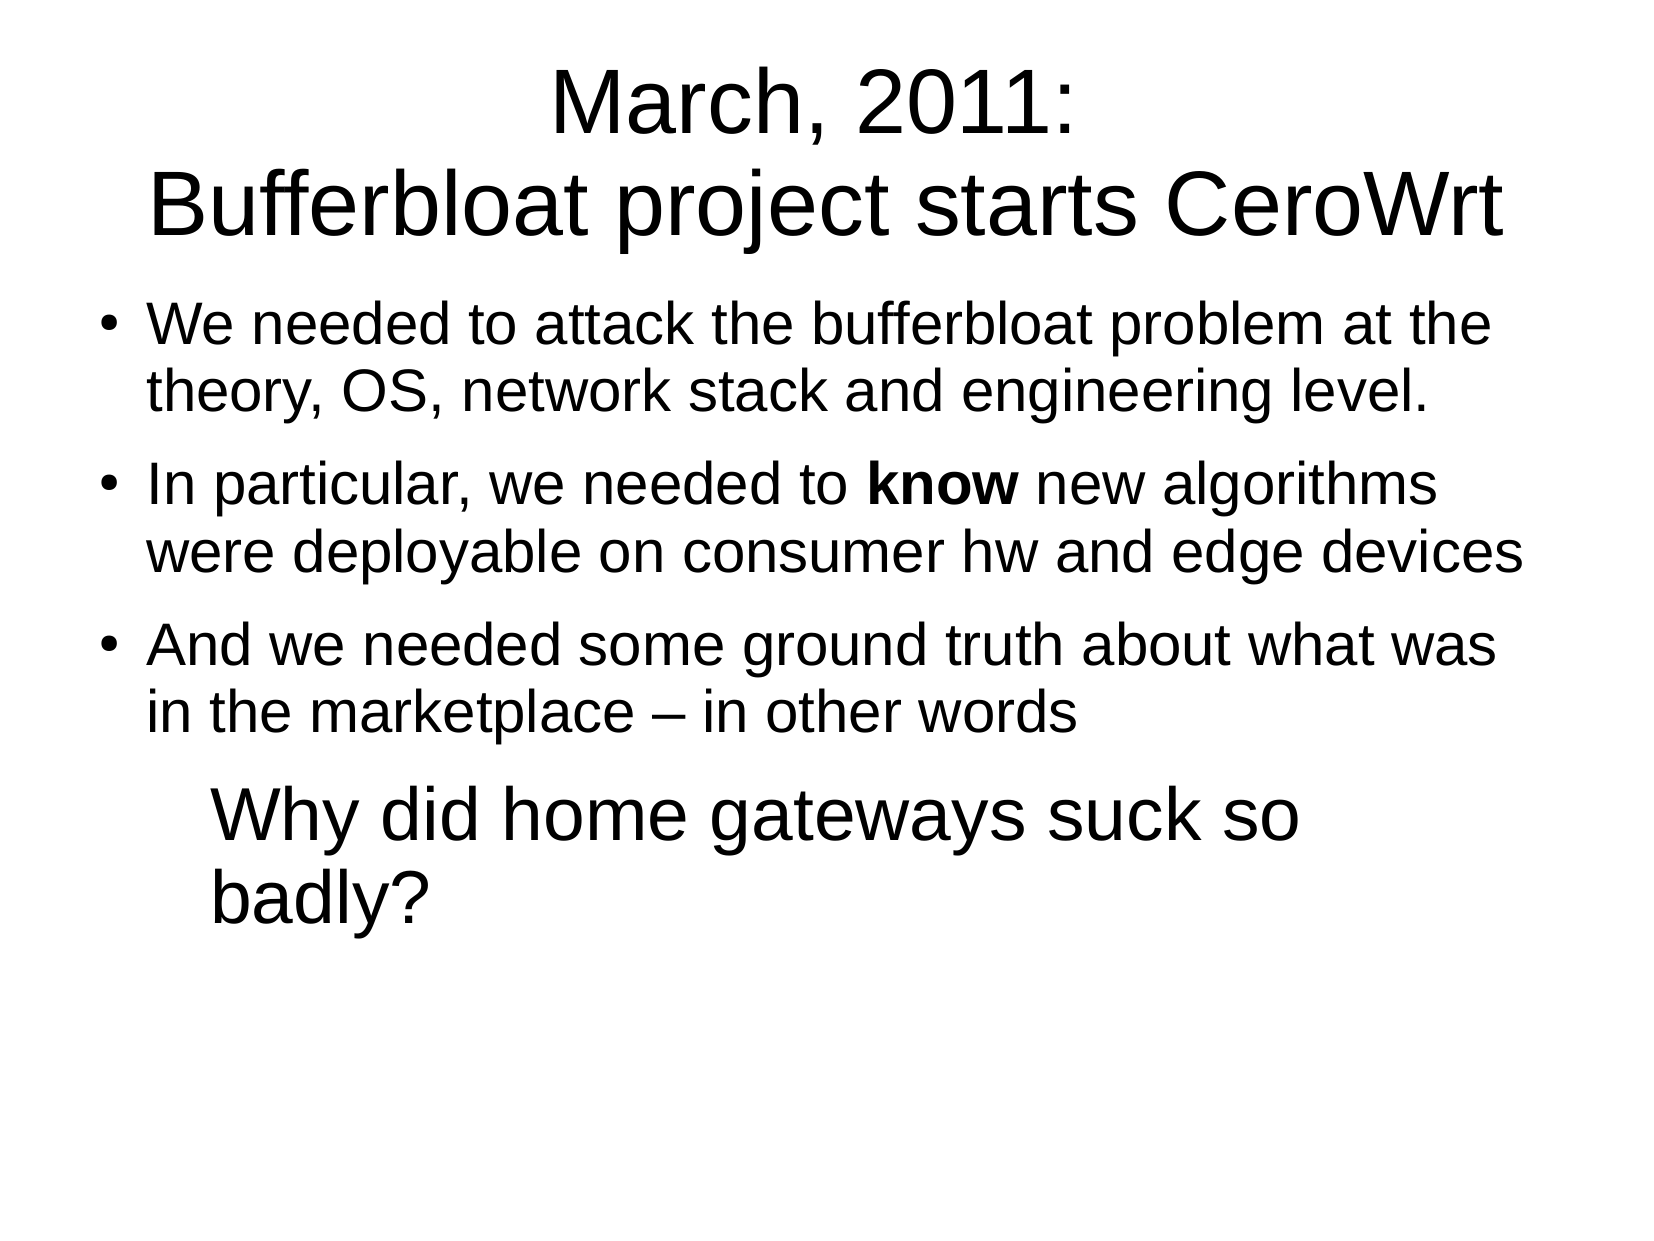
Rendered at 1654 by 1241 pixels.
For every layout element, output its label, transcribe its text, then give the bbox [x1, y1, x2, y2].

title March, 2011: Bufferbloat project starts CeroWrt [82, 49, 1571, 257]
list We needed to attack the bufferbloat problem at the theory, OS, network stack and engineering level. In particular, we needed to know new algorithms were deployable on consumer hw and edge devices And we needed some ground truth about what was in the marketplace – in other words Why did home gateways suck so badly? [82, 290, 1538, 1010]
